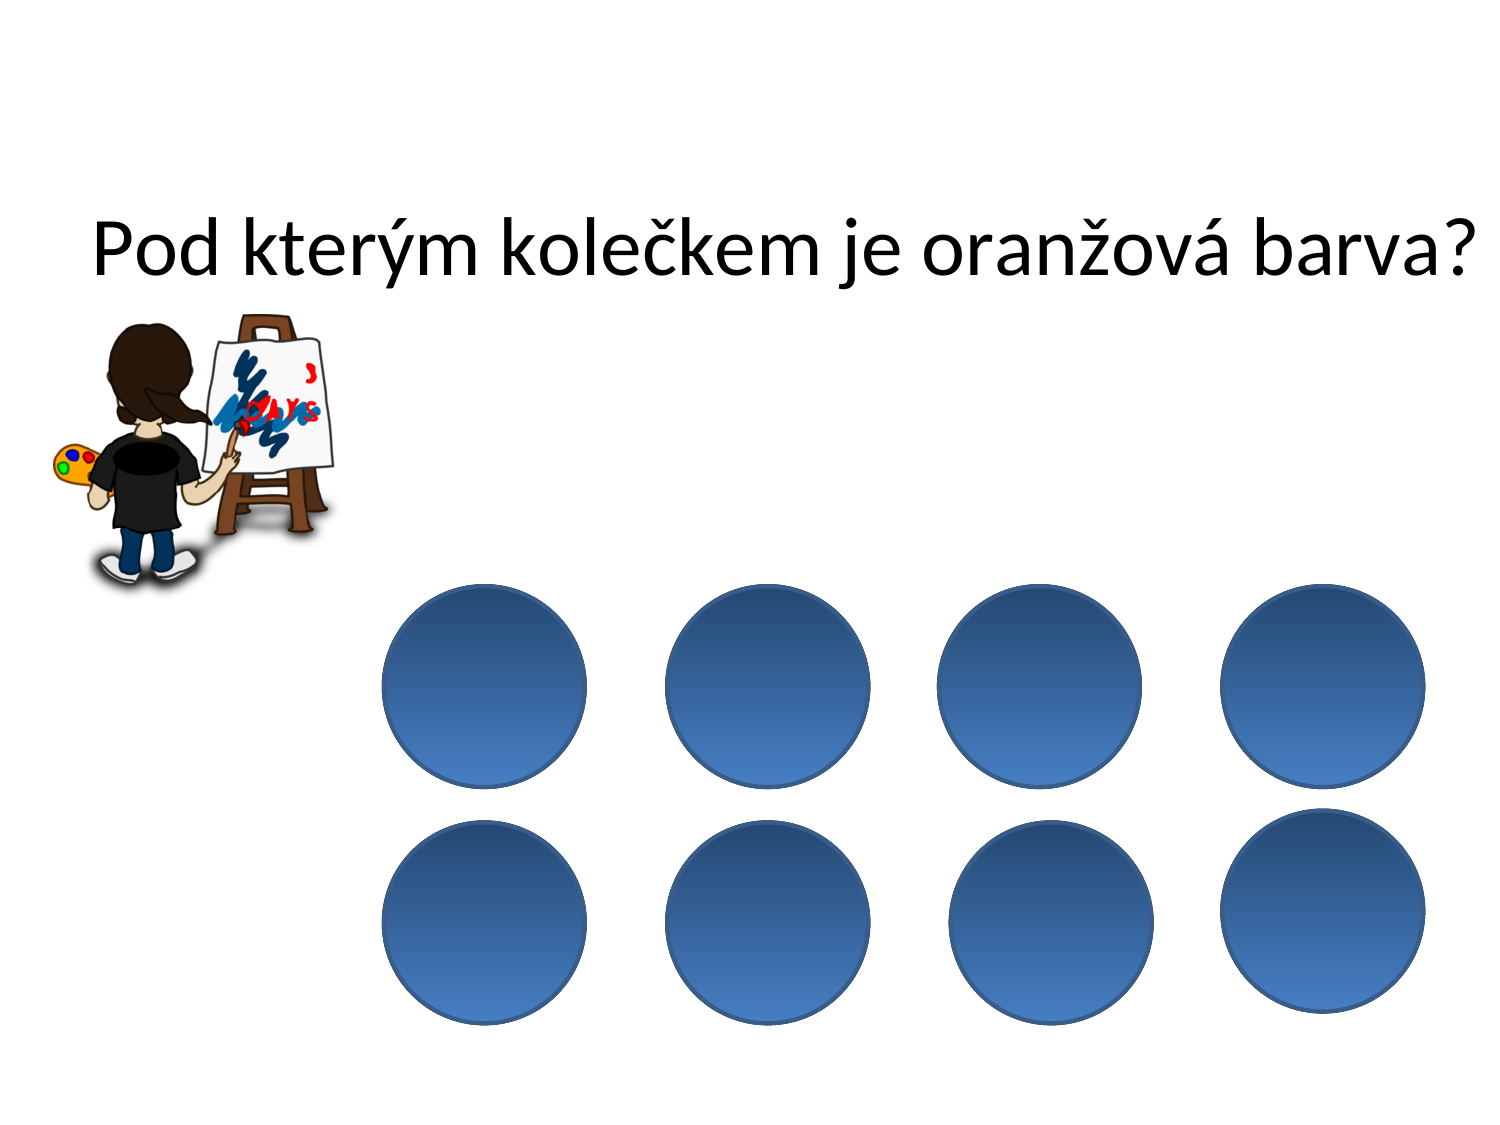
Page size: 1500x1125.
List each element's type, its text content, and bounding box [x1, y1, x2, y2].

text_box [1222, 810, 1424, 1012]
picture [53, 314, 343, 601]
text_box Pod kterým kolečkem je oranžová barva? [76, 184, 1497, 301]
text_box [950, 822, 1152, 1024]
text_box [383, 586, 585, 788]
text_box [1222, 586, 1424, 788]
text_box [667, 822, 869, 1024]
text_box [383, 822, 585, 1024]
text_box [667, 586, 869, 788]
text_box [939, 586, 1140, 788]
